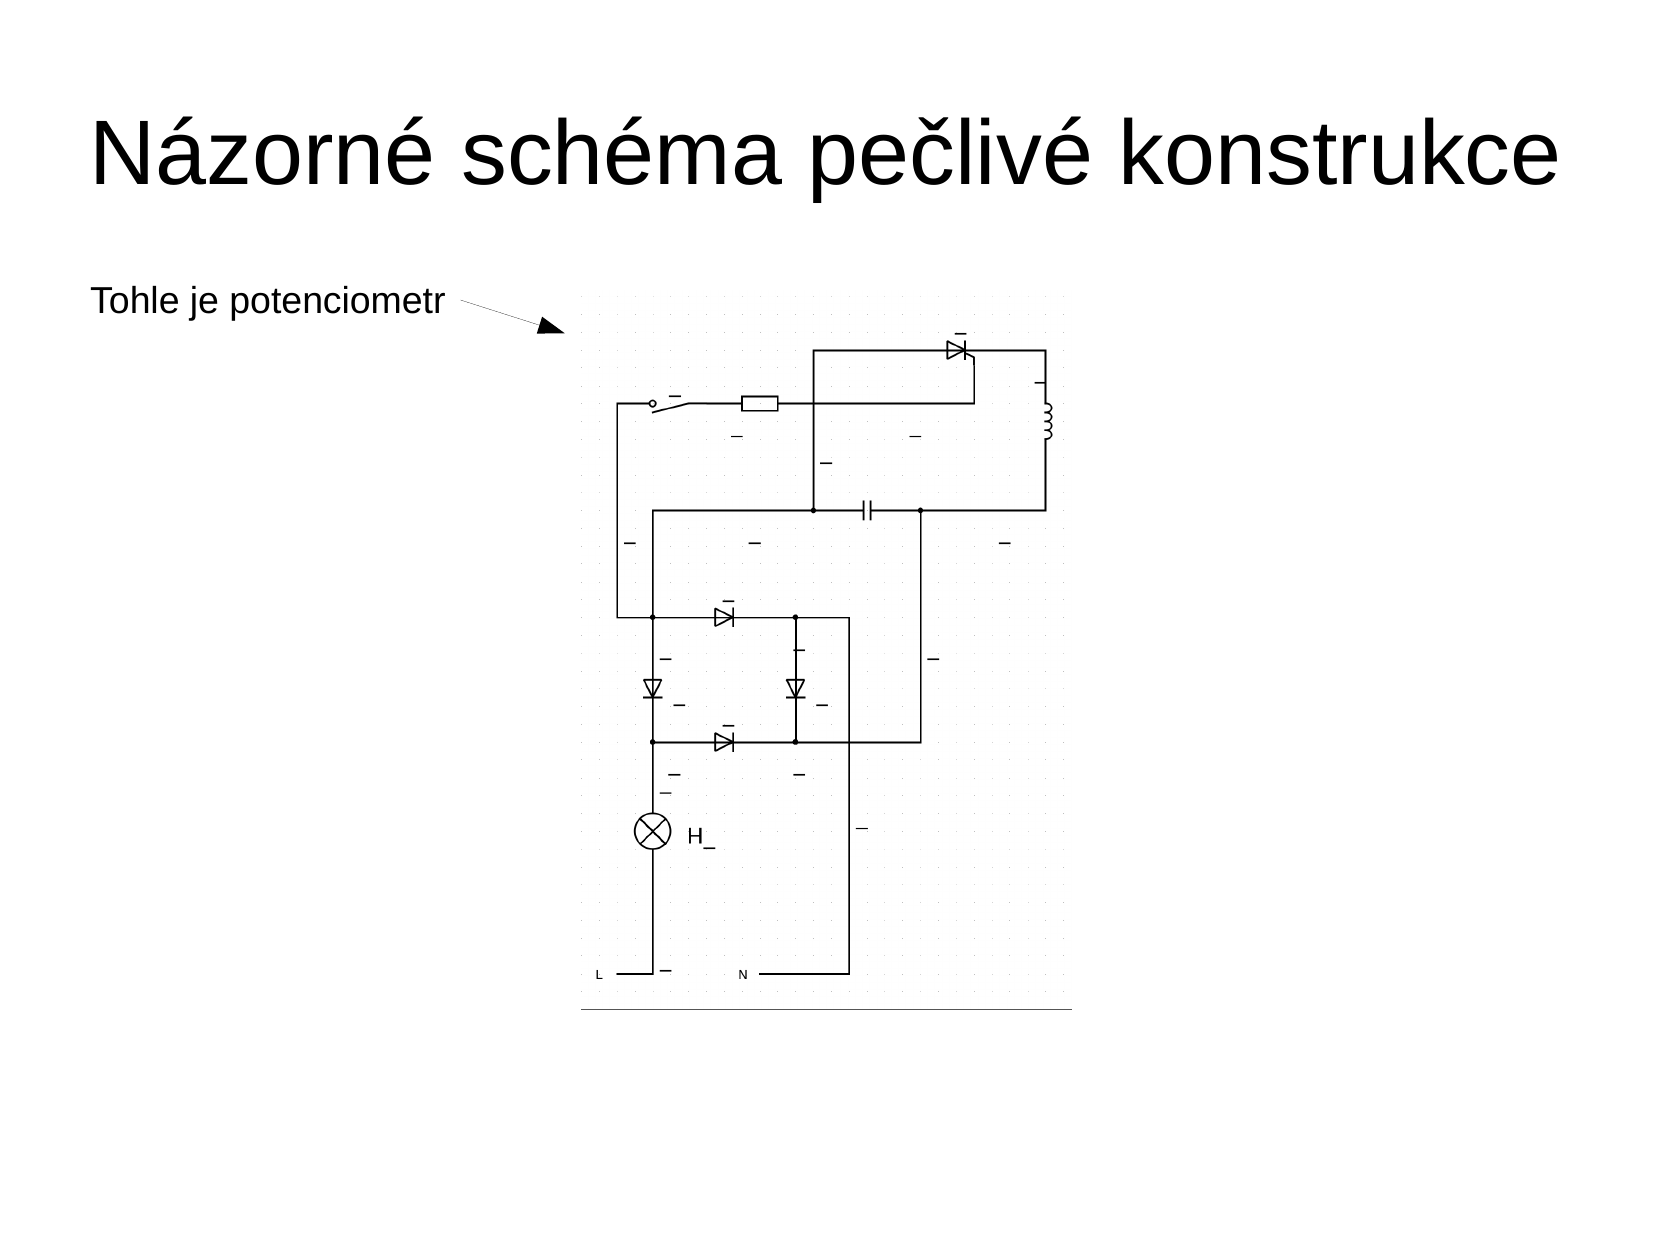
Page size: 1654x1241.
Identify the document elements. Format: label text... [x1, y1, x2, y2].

text_box Tohle je potenciometr [75, 271, 461, 329]
title Názorné schéma pečlivé konstrukce [82, 49, 1571, 257]
picture [581, 290, 1072, 1010]
